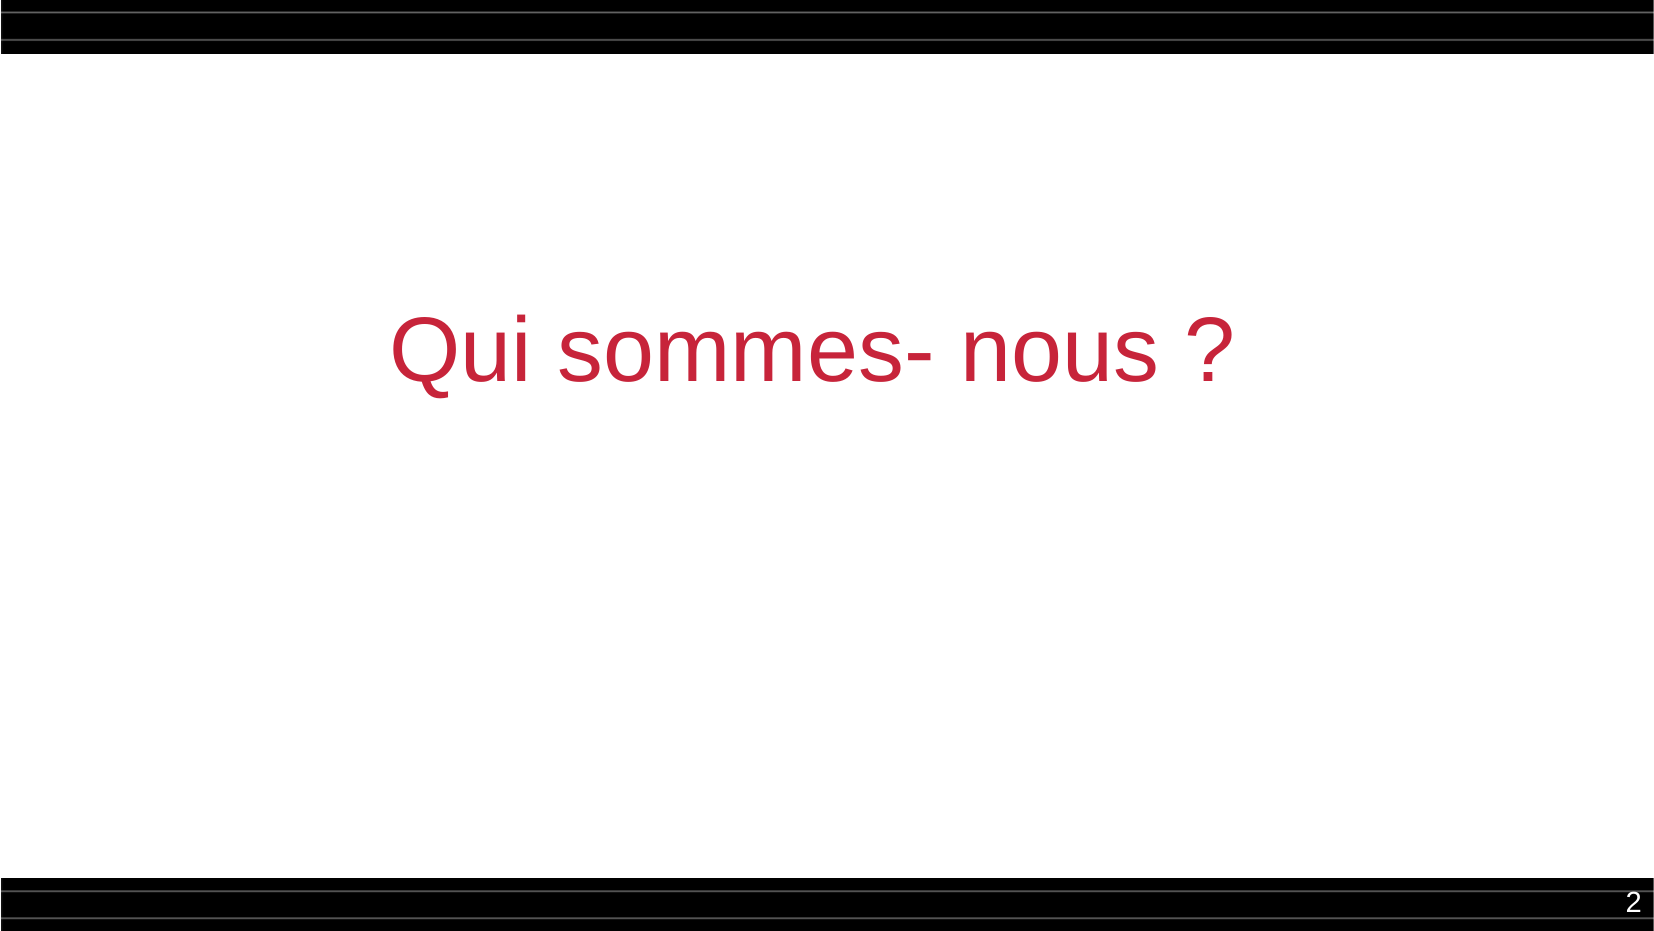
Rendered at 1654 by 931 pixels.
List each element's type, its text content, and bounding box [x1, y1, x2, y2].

picture [1, 0, 1654, 54]
title Qui sommes- nous ? [389, 271, 1288, 427]
picture [1, 878, 1654, 931]
